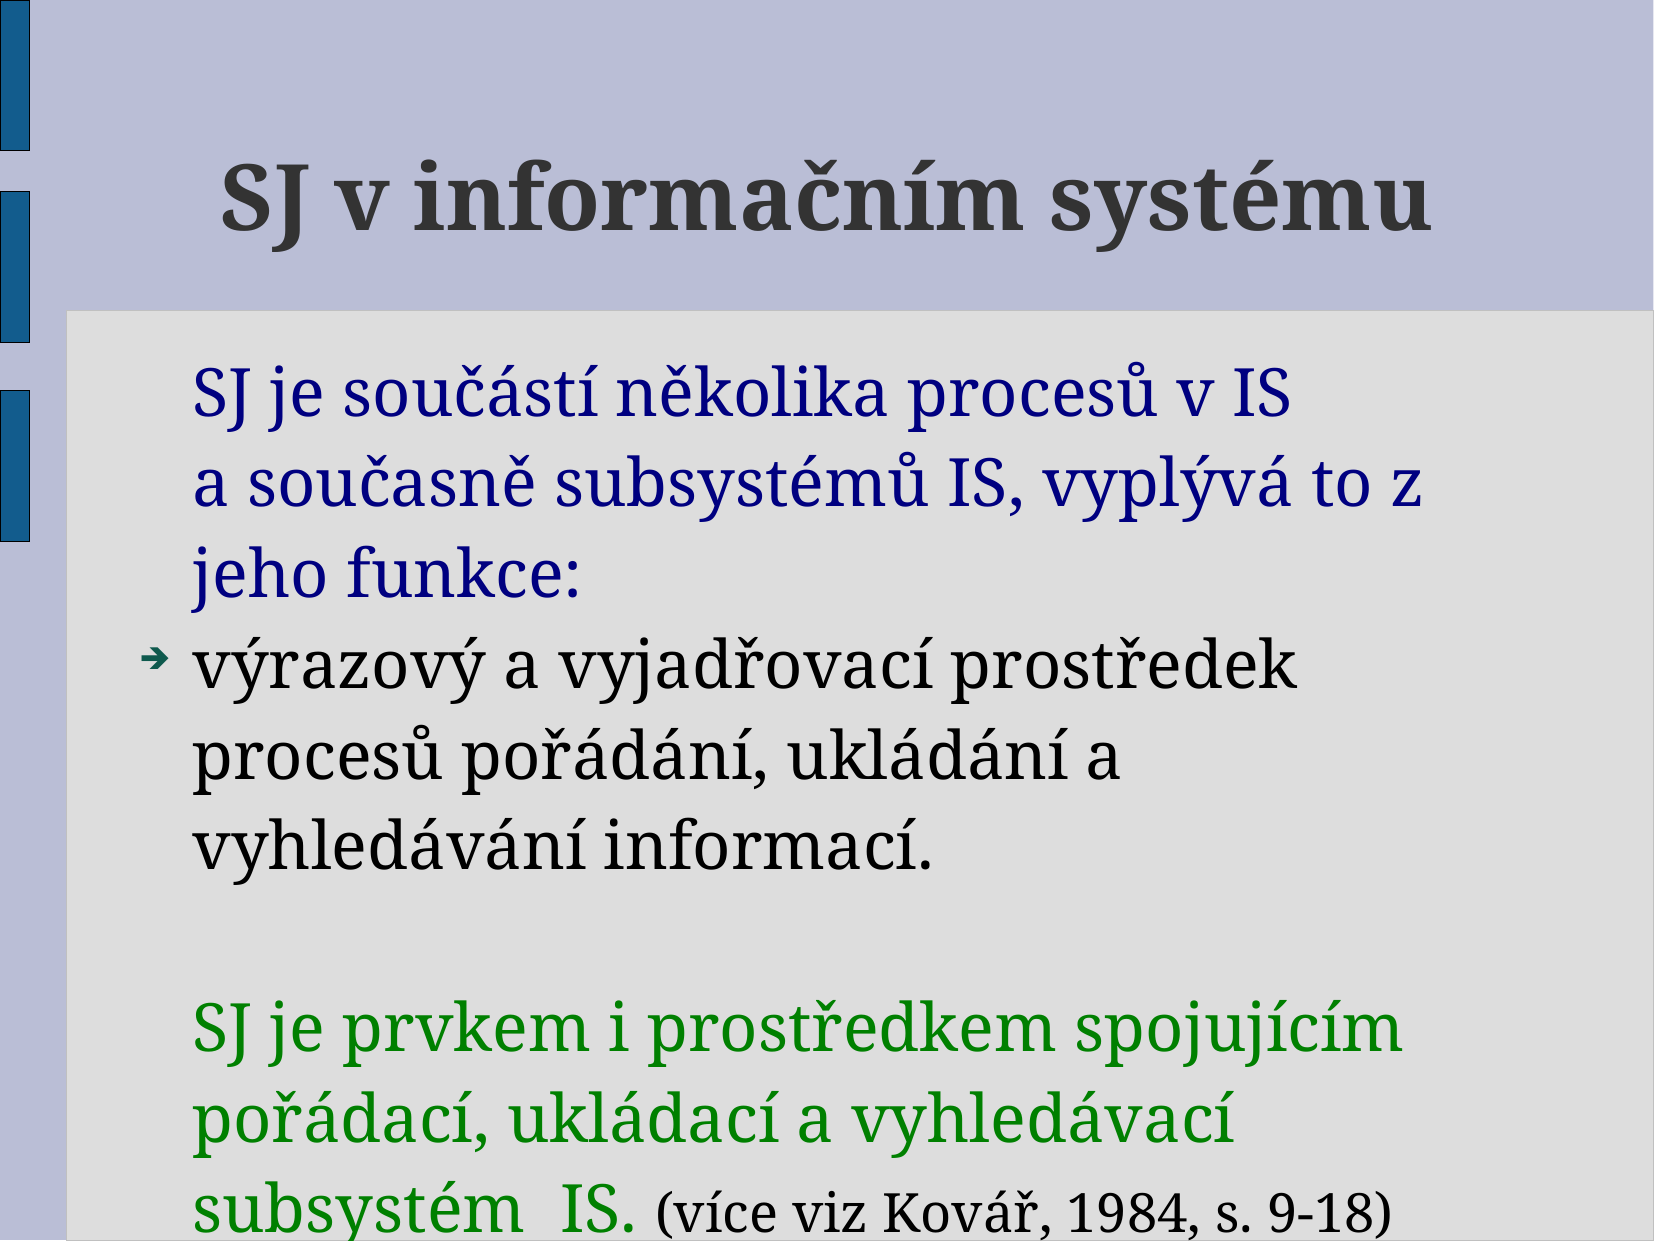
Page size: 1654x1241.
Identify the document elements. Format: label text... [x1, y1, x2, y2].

title SJ v informačním systému [121, 91, 1534, 299]
list SJ je součástí několika procesů v IS a současně subsystémů IS, vyplývá to z jeho funkce: výrazový a vyjadřovací prostředek procesů pořádání, ukládání a vyhledávání informací. SJ je prvkem i prostředkem spojujícím pořádací, ukládací a vyhledávací subsystém IS. (více viz Kovář, 1984, s. 9-18) [121, 344, 1534, 1127]
